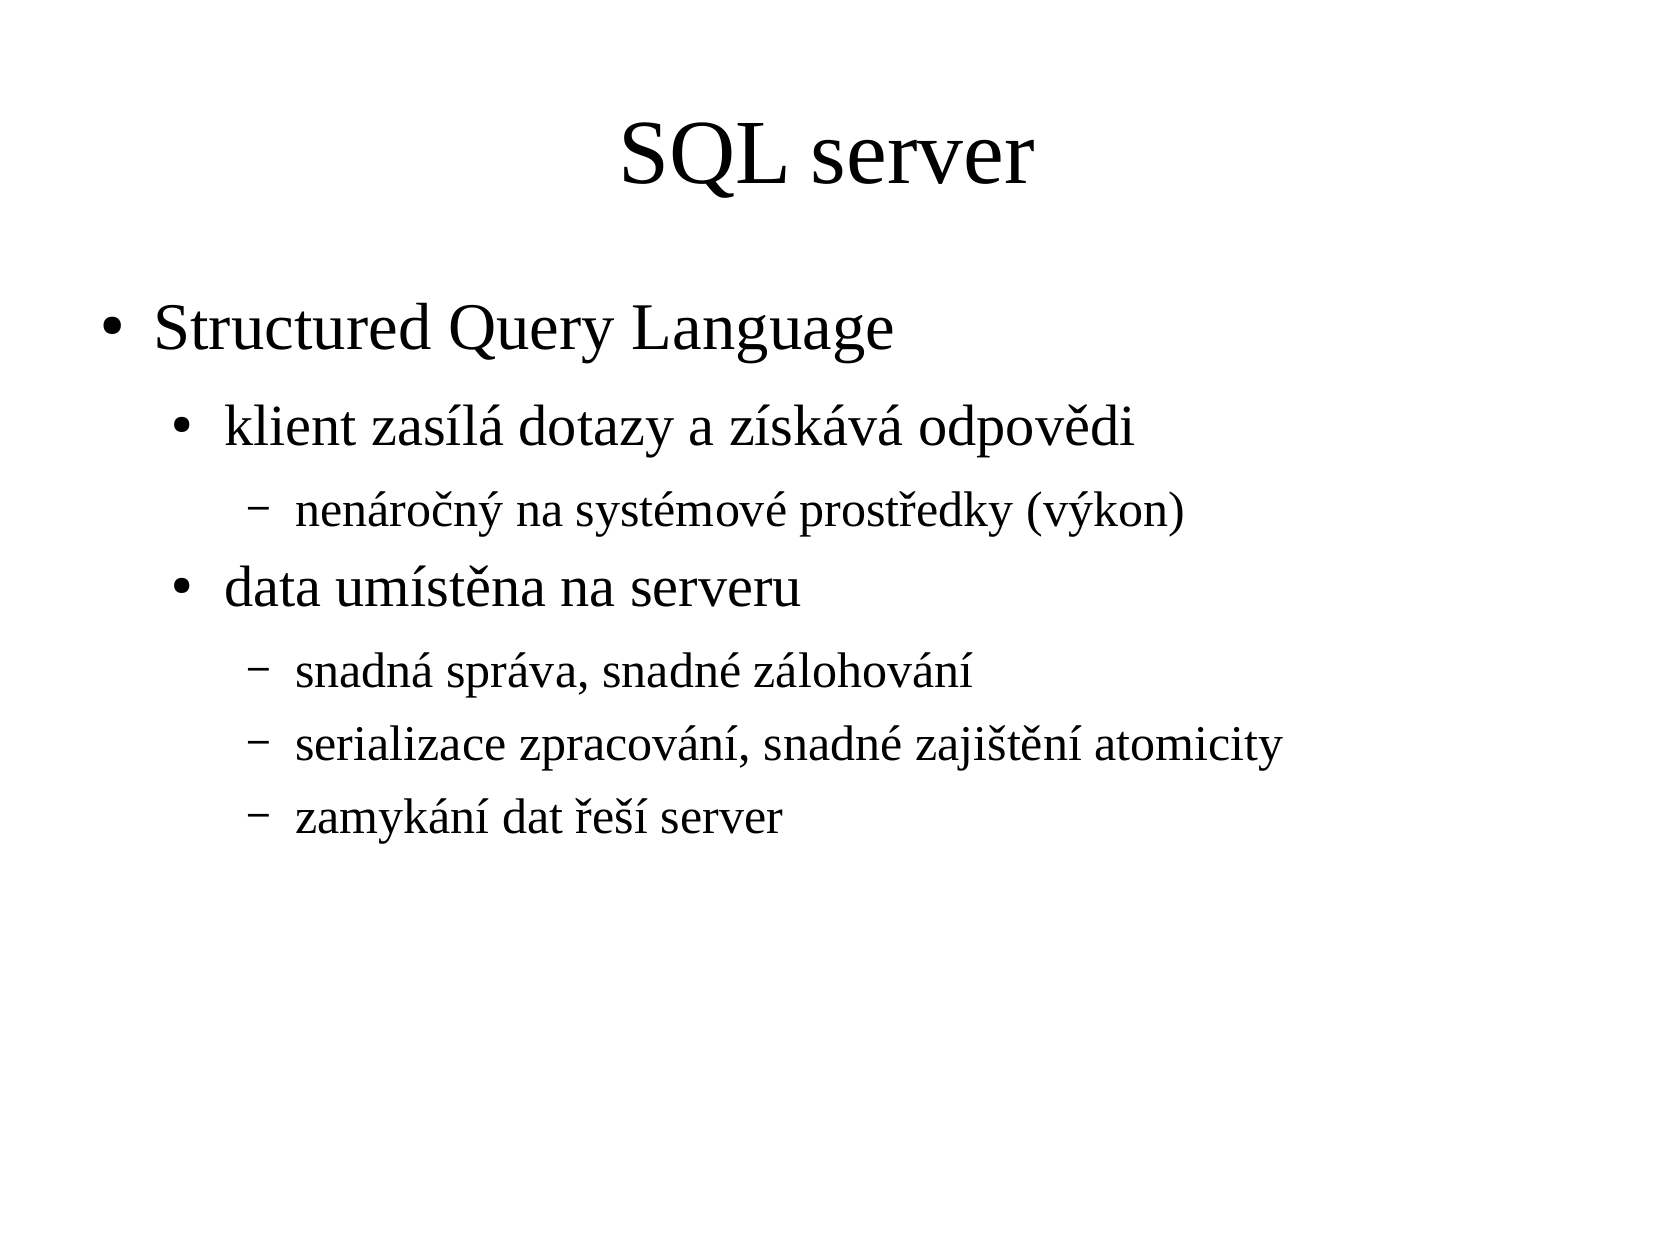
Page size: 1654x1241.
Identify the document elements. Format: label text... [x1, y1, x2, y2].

list Structured Query Language klient zasílá dotazy a získává odpovědi nenáročný na systémové prostředky (výkon) data umístěna na serveru snadná správa, snadné zálohování serializace zpracování, snadné zajištění atomicity zamykání dat řeší server [82, 290, 1571, 1109]
title SQL server [82, 49, 1571, 257]
